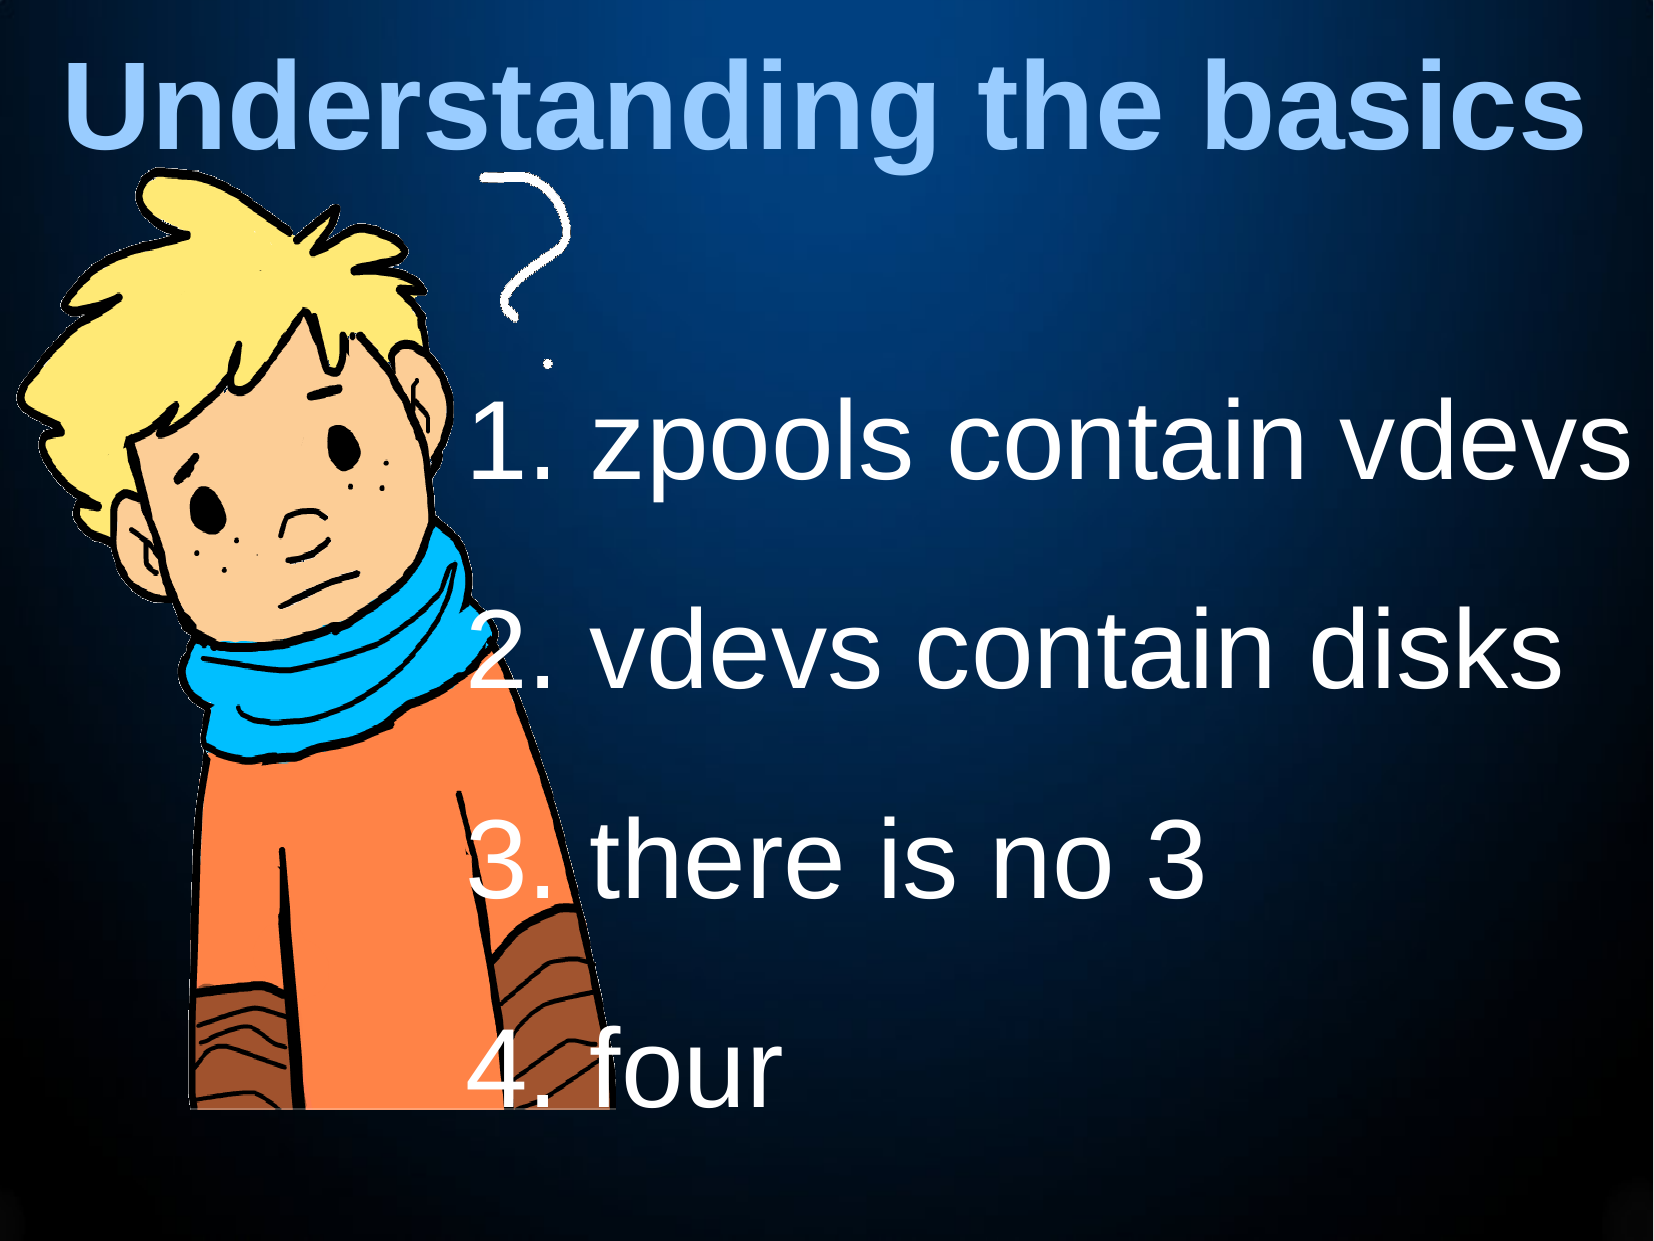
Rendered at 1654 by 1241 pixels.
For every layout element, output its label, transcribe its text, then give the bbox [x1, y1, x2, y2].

picture [0, 0, 1654, 1241]
picture [202, 564, 456, 724]
title 1. zpools contain vdevs 2. vdevs contain disks 3. there is no 3 4. four [465, 345, 1653, 1241]
title Understanding the basics [0, 2, 1651, 211]
